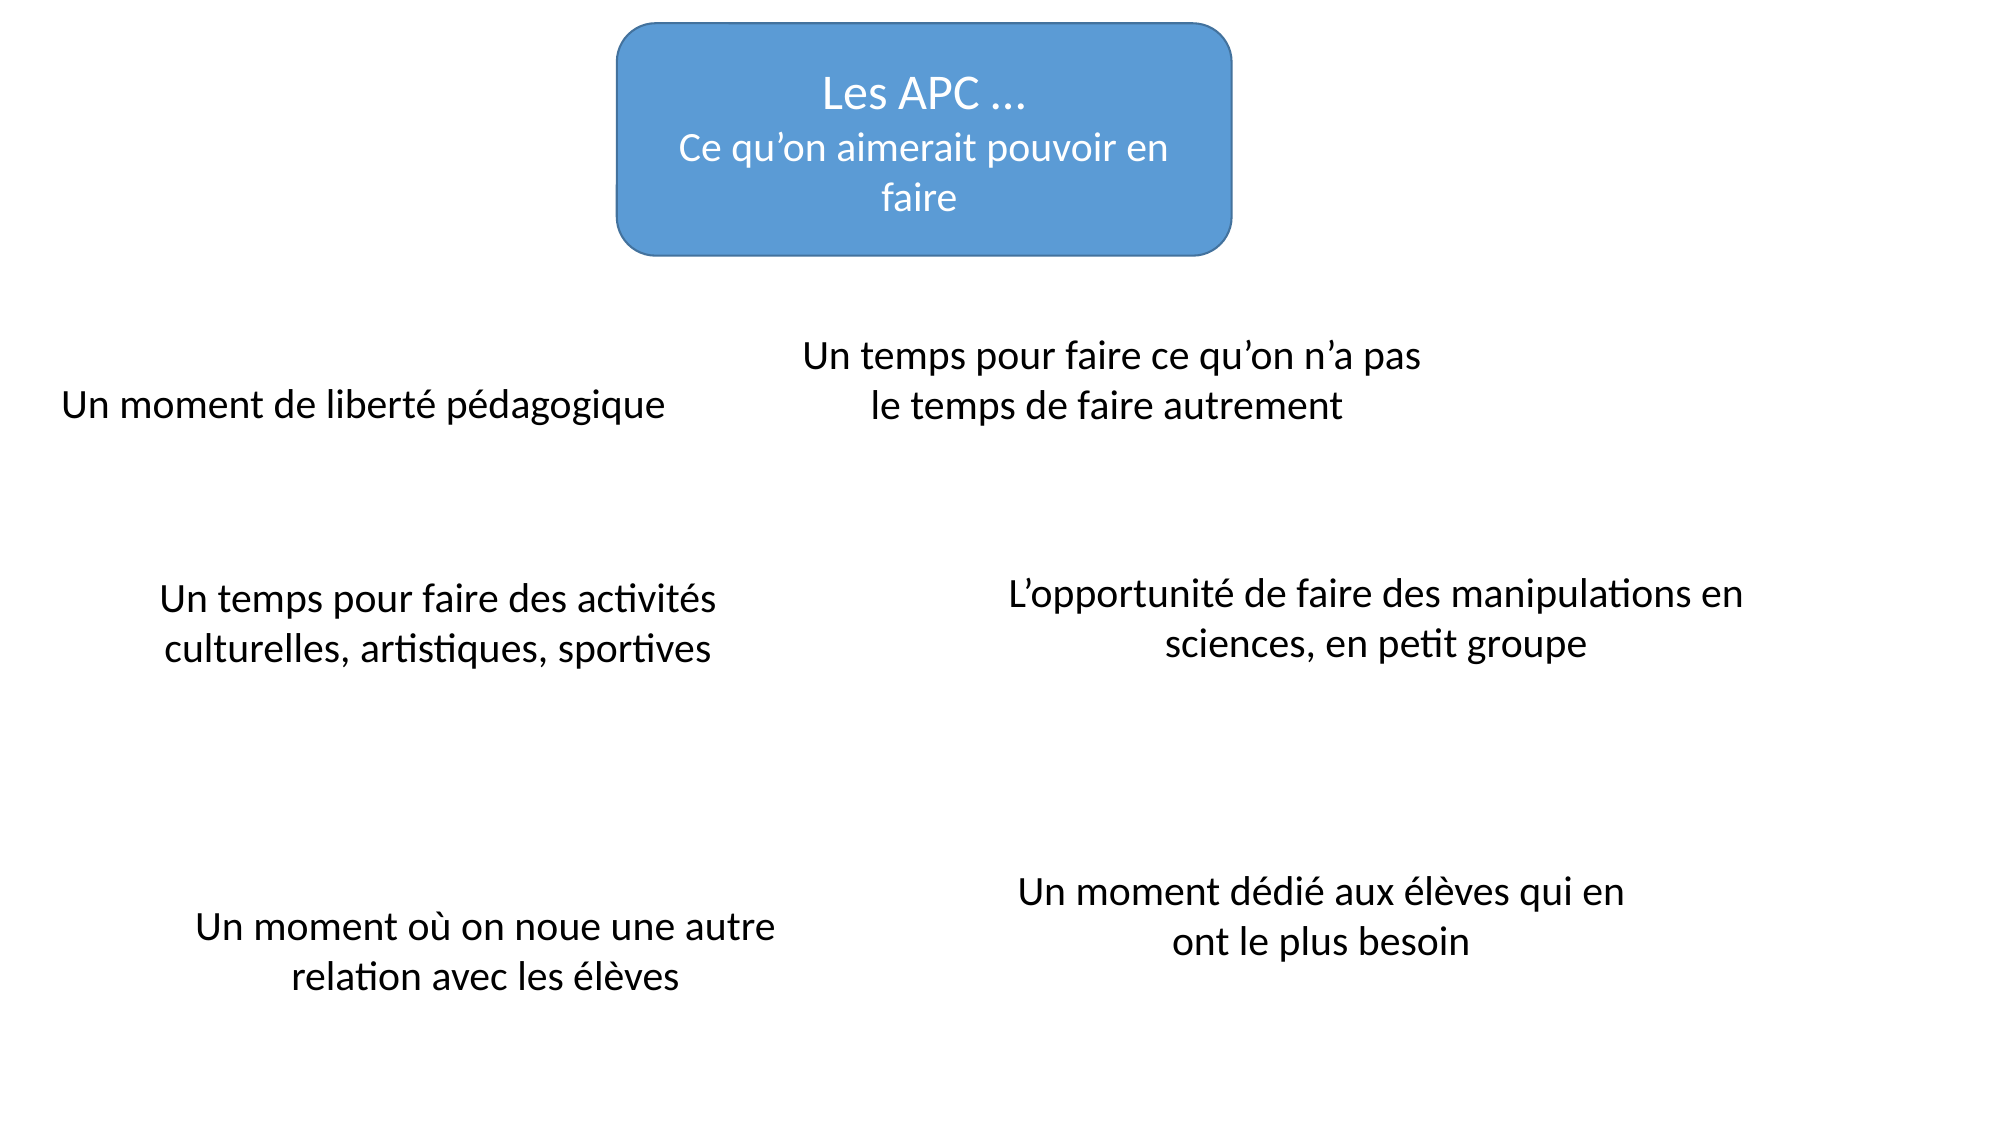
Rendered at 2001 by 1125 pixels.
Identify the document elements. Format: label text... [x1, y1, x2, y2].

text_box Un moment de liberté pédagogique [46, 369, 721, 435]
text_box Un temps pour faire ce qu’on n’a pas le temps de faire autrement [774, 320, 1449, 436]
text_box L’opportunité de faire des manipulations en sciences, en petit groupe [984, 558, 1769, 674]
text_box Un temps pour faire des activités culturelles, artistiques, sportives [100, 563, 775, 679]
text_box Un moment où on noue une autre relation avec les élèves [148, 891, 823, 1007]
text_box Les APC … Ce qu’on aimerait pouvoir en faire [616, 23, 1232, 256]
text_box Un moment dédié aux élèves qui en ont le plus besoin [984, 856, 1659, 972]
